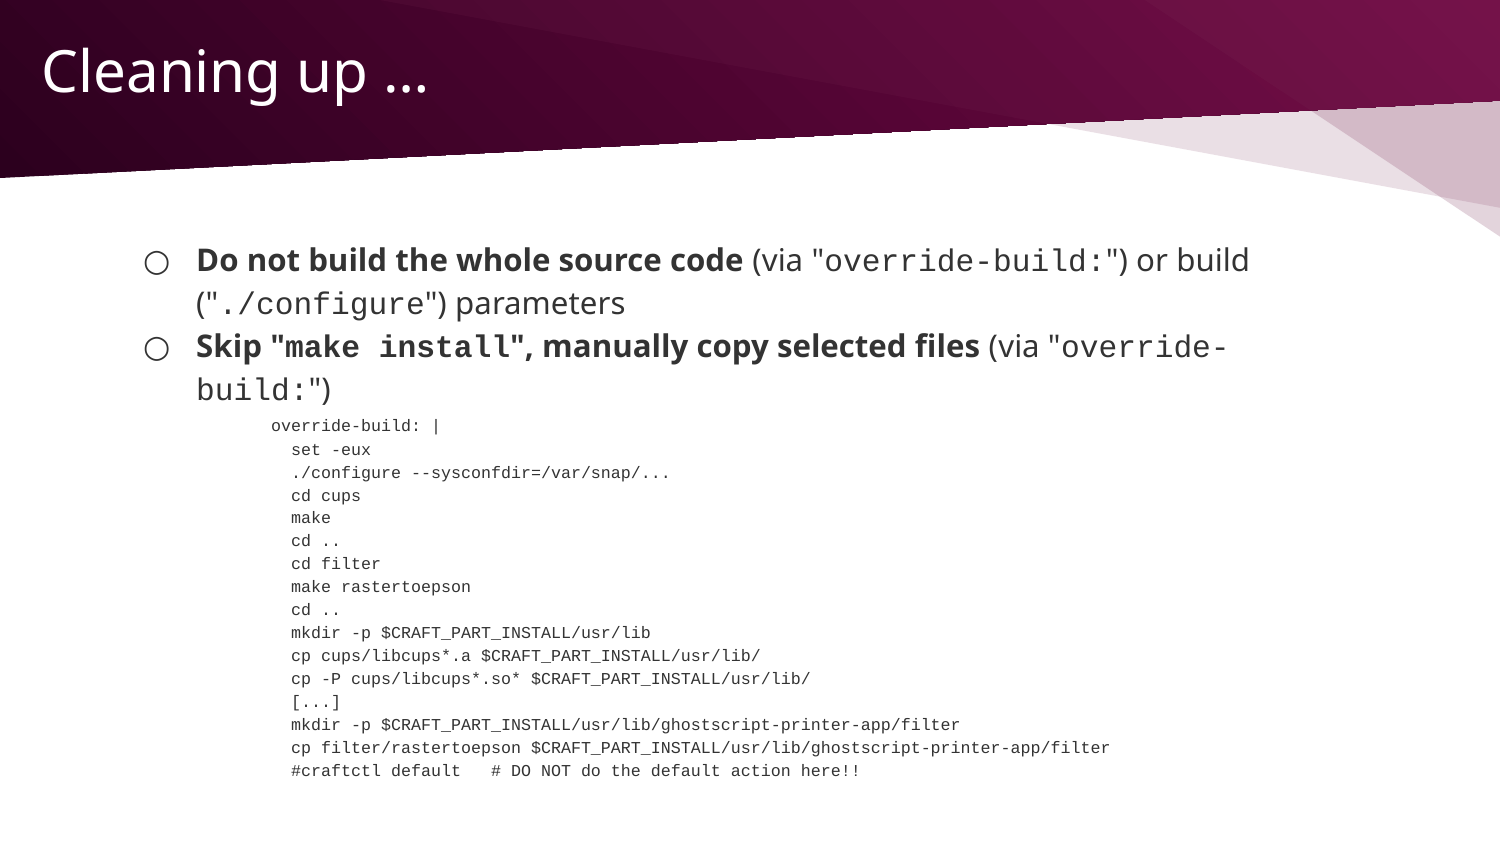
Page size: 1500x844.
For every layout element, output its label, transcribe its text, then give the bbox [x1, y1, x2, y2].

list Do not build the whole source code (via "override-build:") or build ("./configure") parameters Skip "make install", manually copy selected files (via "override-build:") override-build: | set -eux ./configure --sysconfdir=/var/snap/... cd cups make cd .. cd filter make rastertoepson cd .. mkdir -p $CRAFT_PART_INSTALL/usr/lib cp cups/libcups*.a $CRAFT_PART_INSTALL/usr/lib/ cp -P cups/libcups*.so* $CRAFT_PART_INSTALL/usr/lib/ [...] mkdir -p $CRAFT_PART_INSTALL/usr/lib/ghostscript-printer-app/filter cp filter/rastertoepson $CRAFT_PART_INSTALL/usr/lib/ghostscript-printer-app/filter #craftctl default # DO NOT do the default action here!! [35, 229, 1324, 789]
title Cleaning up … [41, 5, 1336, 134]
